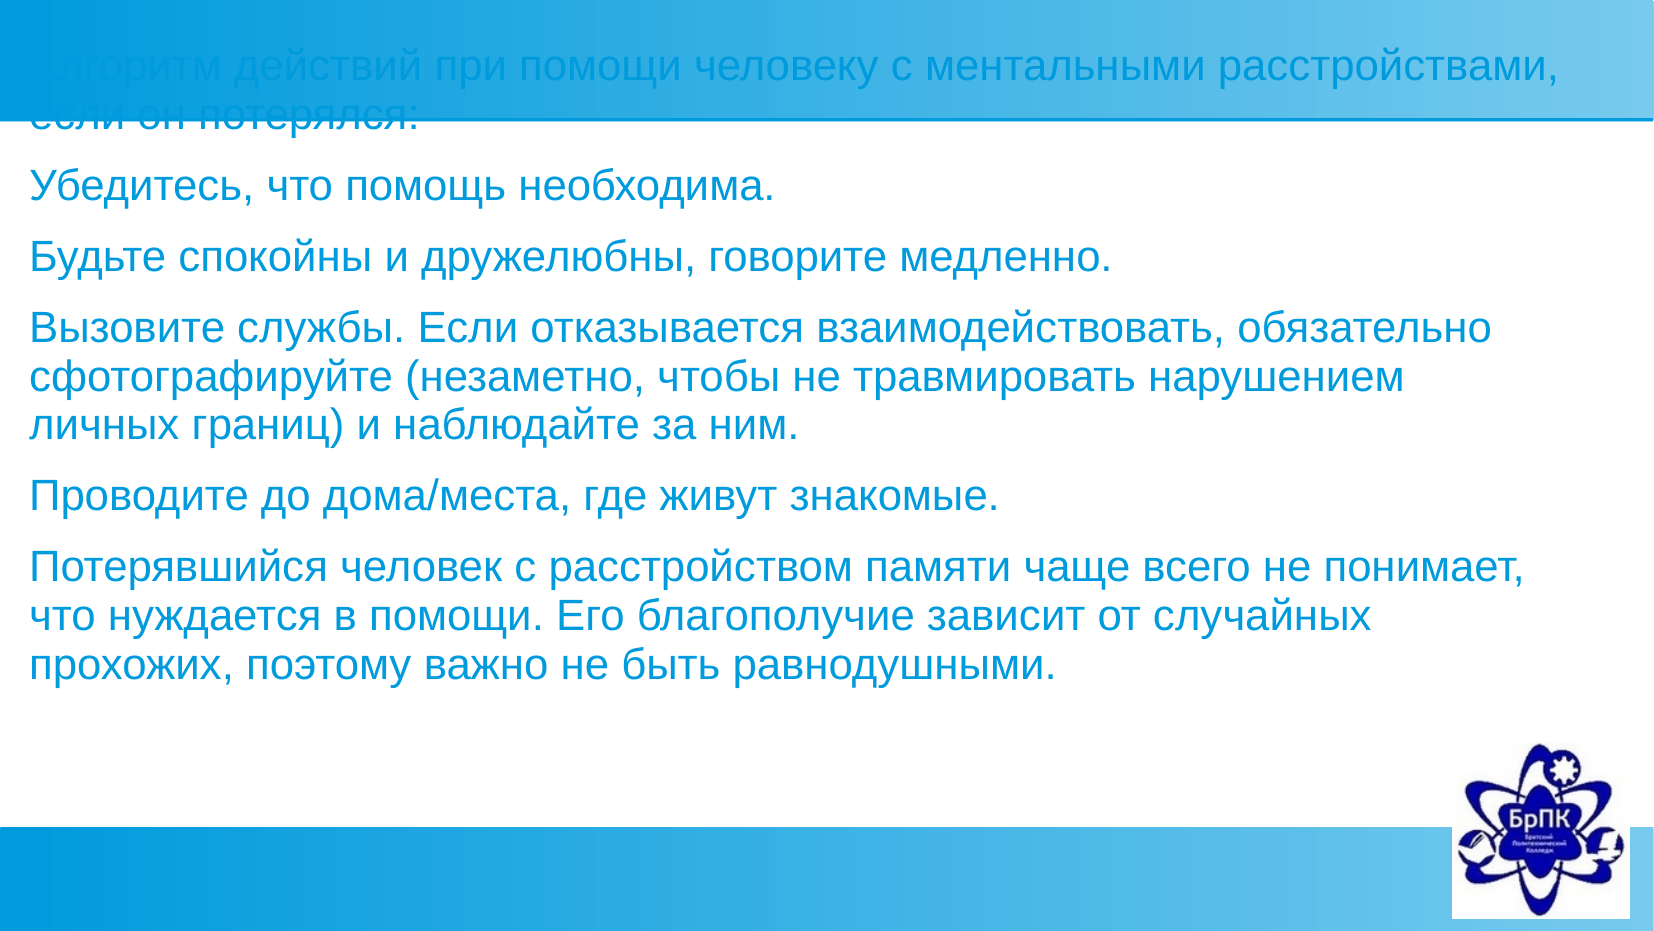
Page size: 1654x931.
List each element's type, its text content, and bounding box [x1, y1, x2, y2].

list Алгоритм действий при помощи человеку с ментальными расстройствами, если он потерялся: Убедитесь, что помощь необходима. Будьте спокойны и дружелюбны, говорите медленно. Вызовите службы. Если отказывается взаимодействовать, обязательно сфотографируйте (незаметно, чтобы не травмировать нарушением личных границ) и наблюдайте за ним. Проводите до дома/места, где живут знакомые. Потерявшийся человек с расстройством памяти чаще всего не понимает, что нуждается в помощи. Его благополучие зависит от случайных прохожих, поэтому важно не быть равнодушными. [29, 41, 1565, 658]
picture [1452, 741, 1630, 919]
